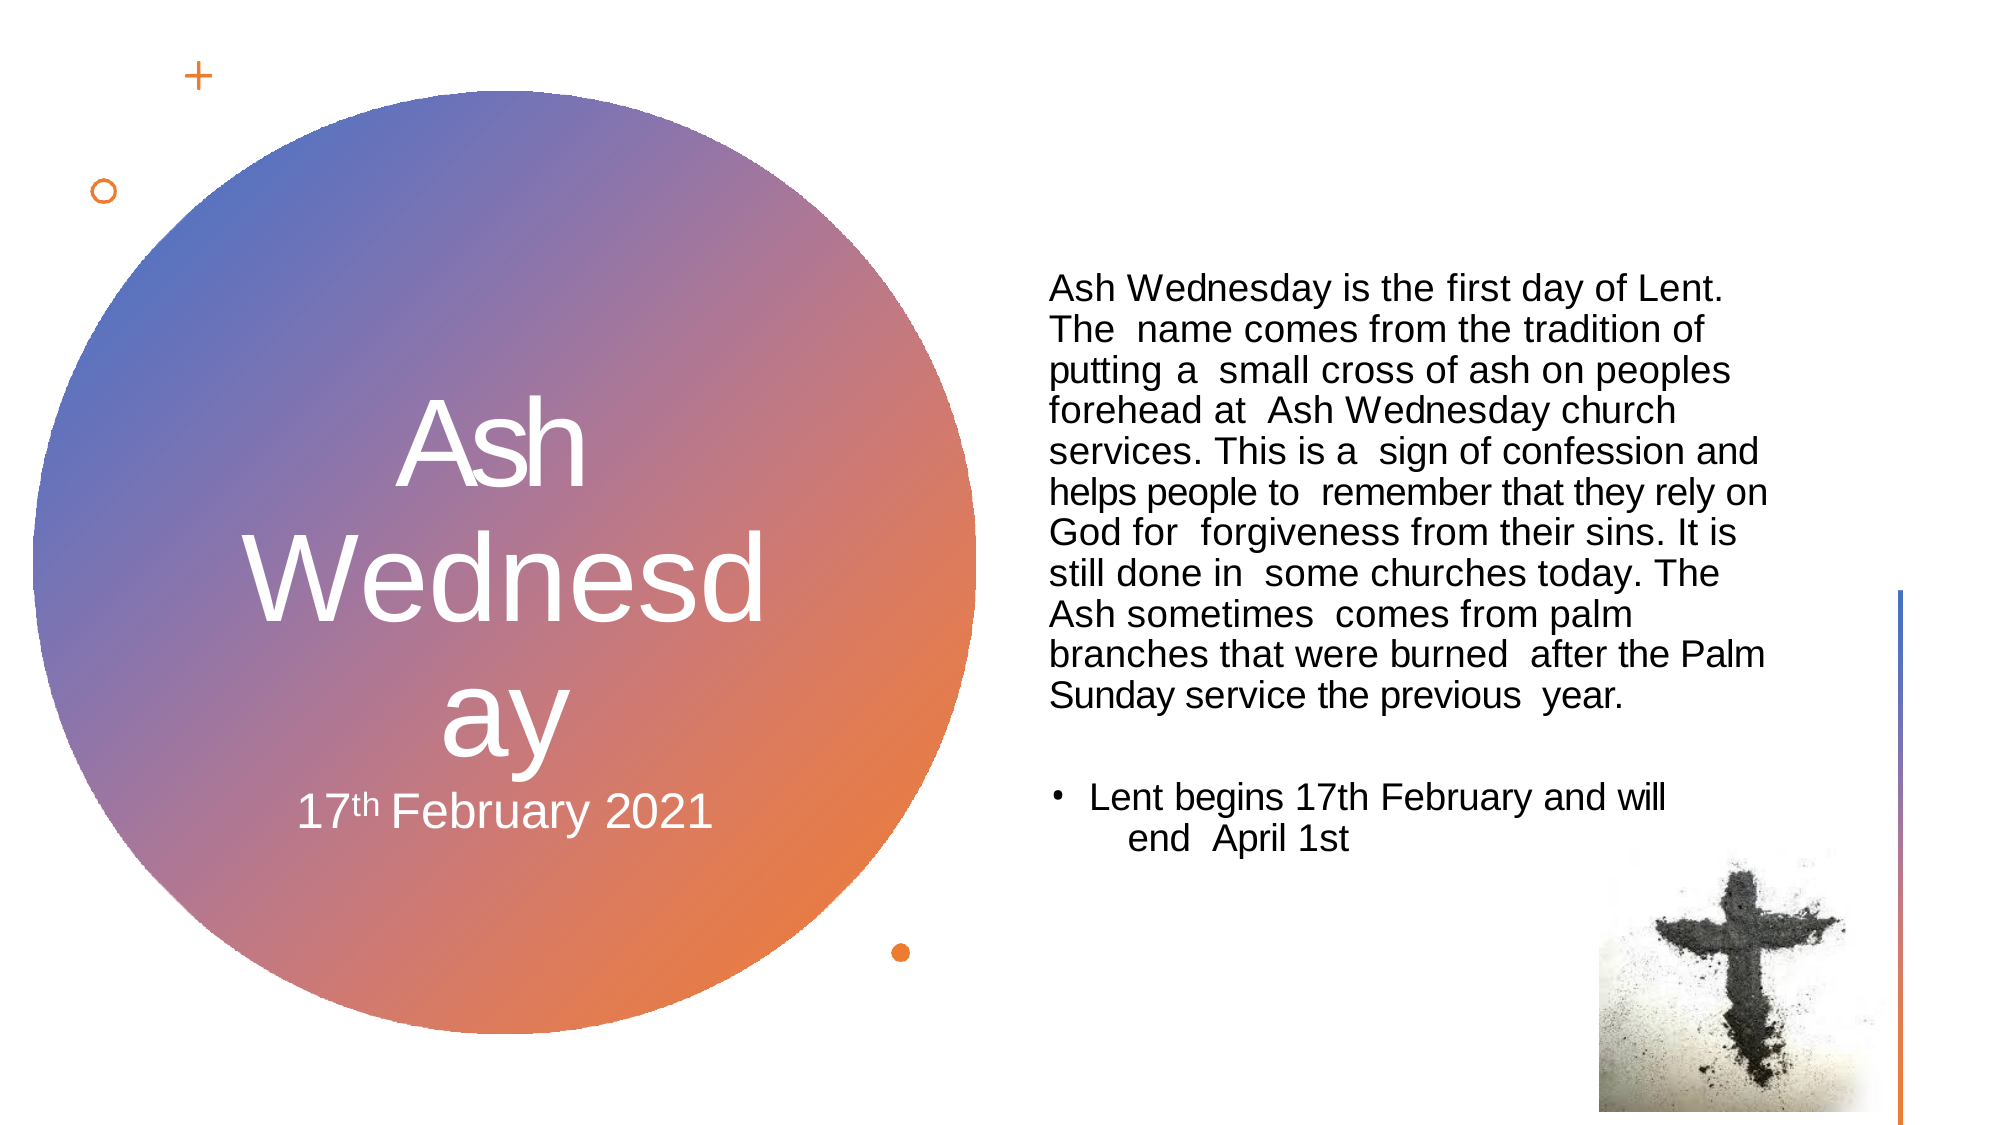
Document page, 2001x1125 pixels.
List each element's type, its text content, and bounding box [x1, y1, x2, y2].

picture [33, 61, 976, 1034]
text_box Lent begins 17th February and will end April 1st [1046, 769, 1737, 862]
title Ash Wednesday 17th February 2021 [209, 357, 801, 706]
text_box Ash Wednesday is the first day of Lent. The name comes from the tradition of putting a small cross of ash on peoples forehead at Ash Wednesday church services. This is a sign of confession and helps people to remember that they rely on God for forgiveness from their sins. It is still done in some churches today. The Ash sometimes comes from palm branches that were burned after the Palm Sunday service the previous year. [1046, 261, 1794, 718]
picture [1898, 590, 1903, 1125]
picture [1599, 848, 1885, 1112]
